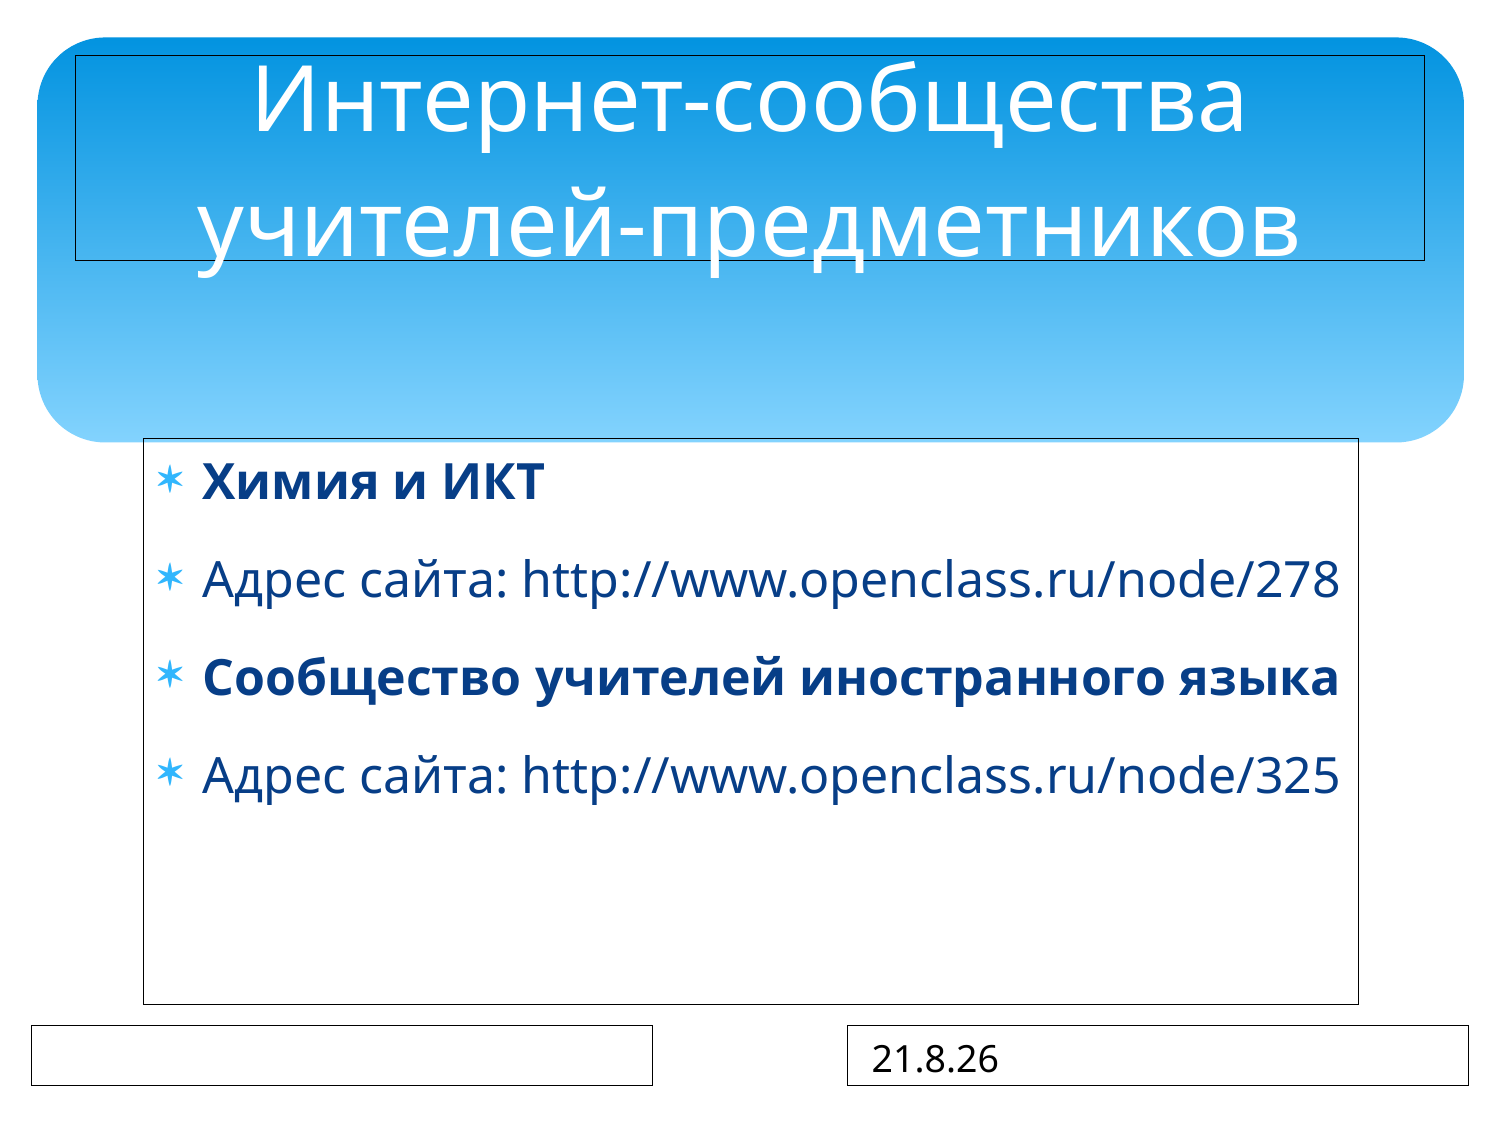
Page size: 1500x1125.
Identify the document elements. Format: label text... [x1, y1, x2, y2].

list Химия и ИКТ Адрес сайта: http://www.openclass.ru/node/278 Сообщество учителей иностранного языка Адрес сайта: http://www.openclass.ru/node/325 [143, 438, 1359, 1005]
title Интернет-сообщества учителей-предметников [75, 55, 1425, 261]
